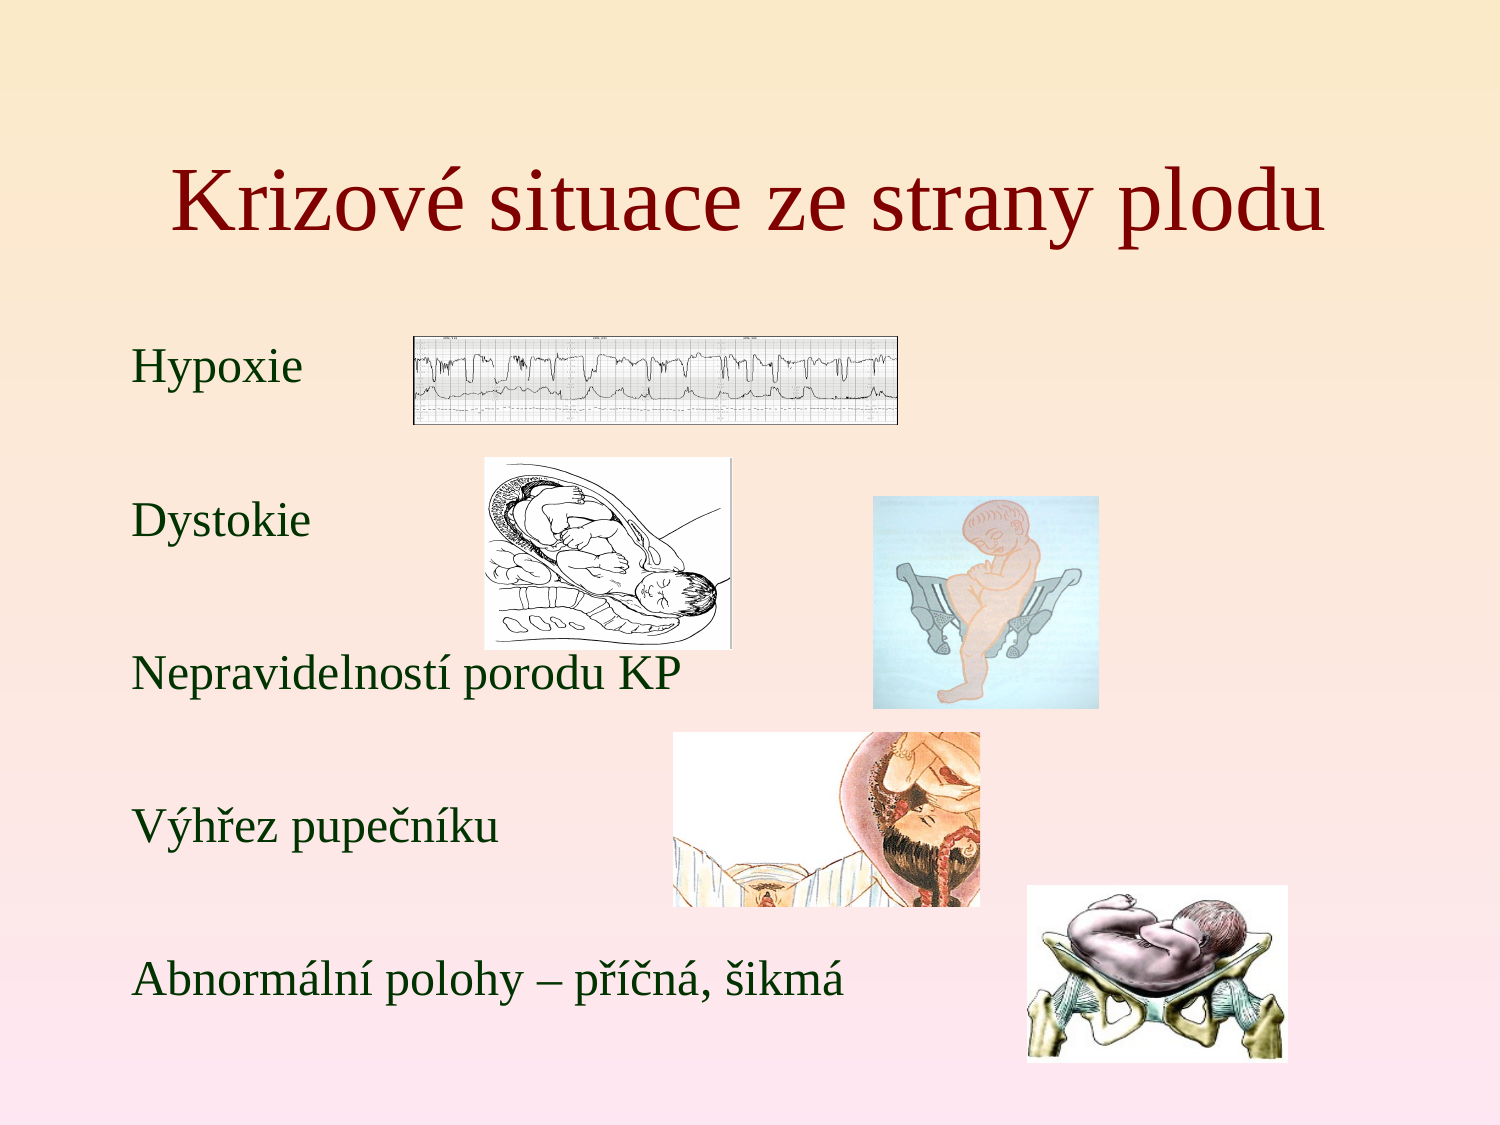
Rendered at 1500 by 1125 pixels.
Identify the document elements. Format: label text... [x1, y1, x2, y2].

title Krizové situace ze strany plodu [112, 99, 1388, 288]
picture [673, 732, 981, 907]
picture [1027, 885, 1288, 1063]
chart [873, 496, 1099, 709]
list Hypoxie Dystokie Nepravidelností porodu KP Výhřez pupečníku Abnormální polohy – příčná, šikmá [112, 324, 1388, 1000]
chart [484, 457, 733, 650]
picture [413, 336, 898, 426]
